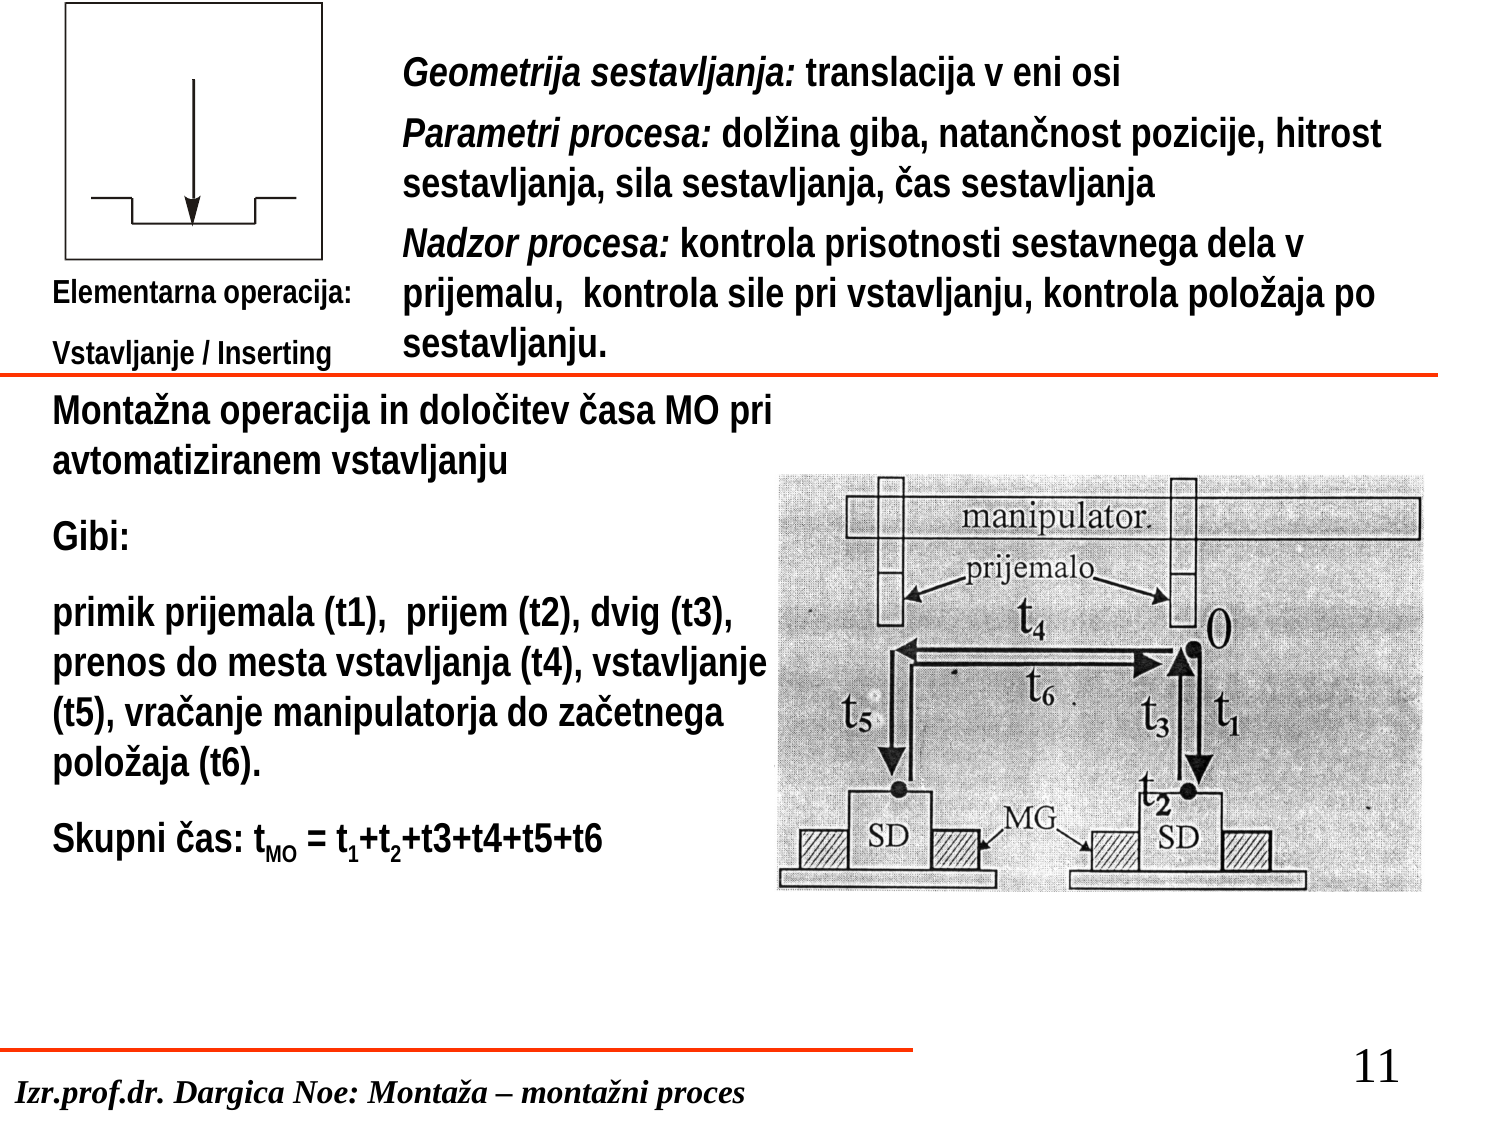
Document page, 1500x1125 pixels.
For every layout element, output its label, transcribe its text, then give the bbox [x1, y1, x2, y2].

text_box Elementarna operacija: Vstavljanje / Inserting [37, 262, 375, 373]
chart [62, 0, 325, 262]
text_box Geometrija sestavljanja: translacija v eni osi Parametri procesa: dolžina giba, natančnost pozicije, hitrost sestavljanja, sila sestavljanja, čas sestavljanja Nadzor procesa: kontrola prisotnosti sestavnega dela v prijemalu, kontrola sile pri vstavljanju, kontrola položaja po sestavljanju. [387, 37, 1463, 374]
text_box Montažna operacija in določitev časa MO pri avtomatiziranem vstavljanju Gibi: primik prijemala (t1), prijem (t2), dvig (t3), prenos do mesta vstavljanja (t4), vstavljanje (t5), vračanje manipulatorja do začetnega položaja (t6). Skupni čas: tMO = t1+t2+t3+t4+t5+t6 [37, 377, 850, 876]
picture [774, 474, 1425, 892]
